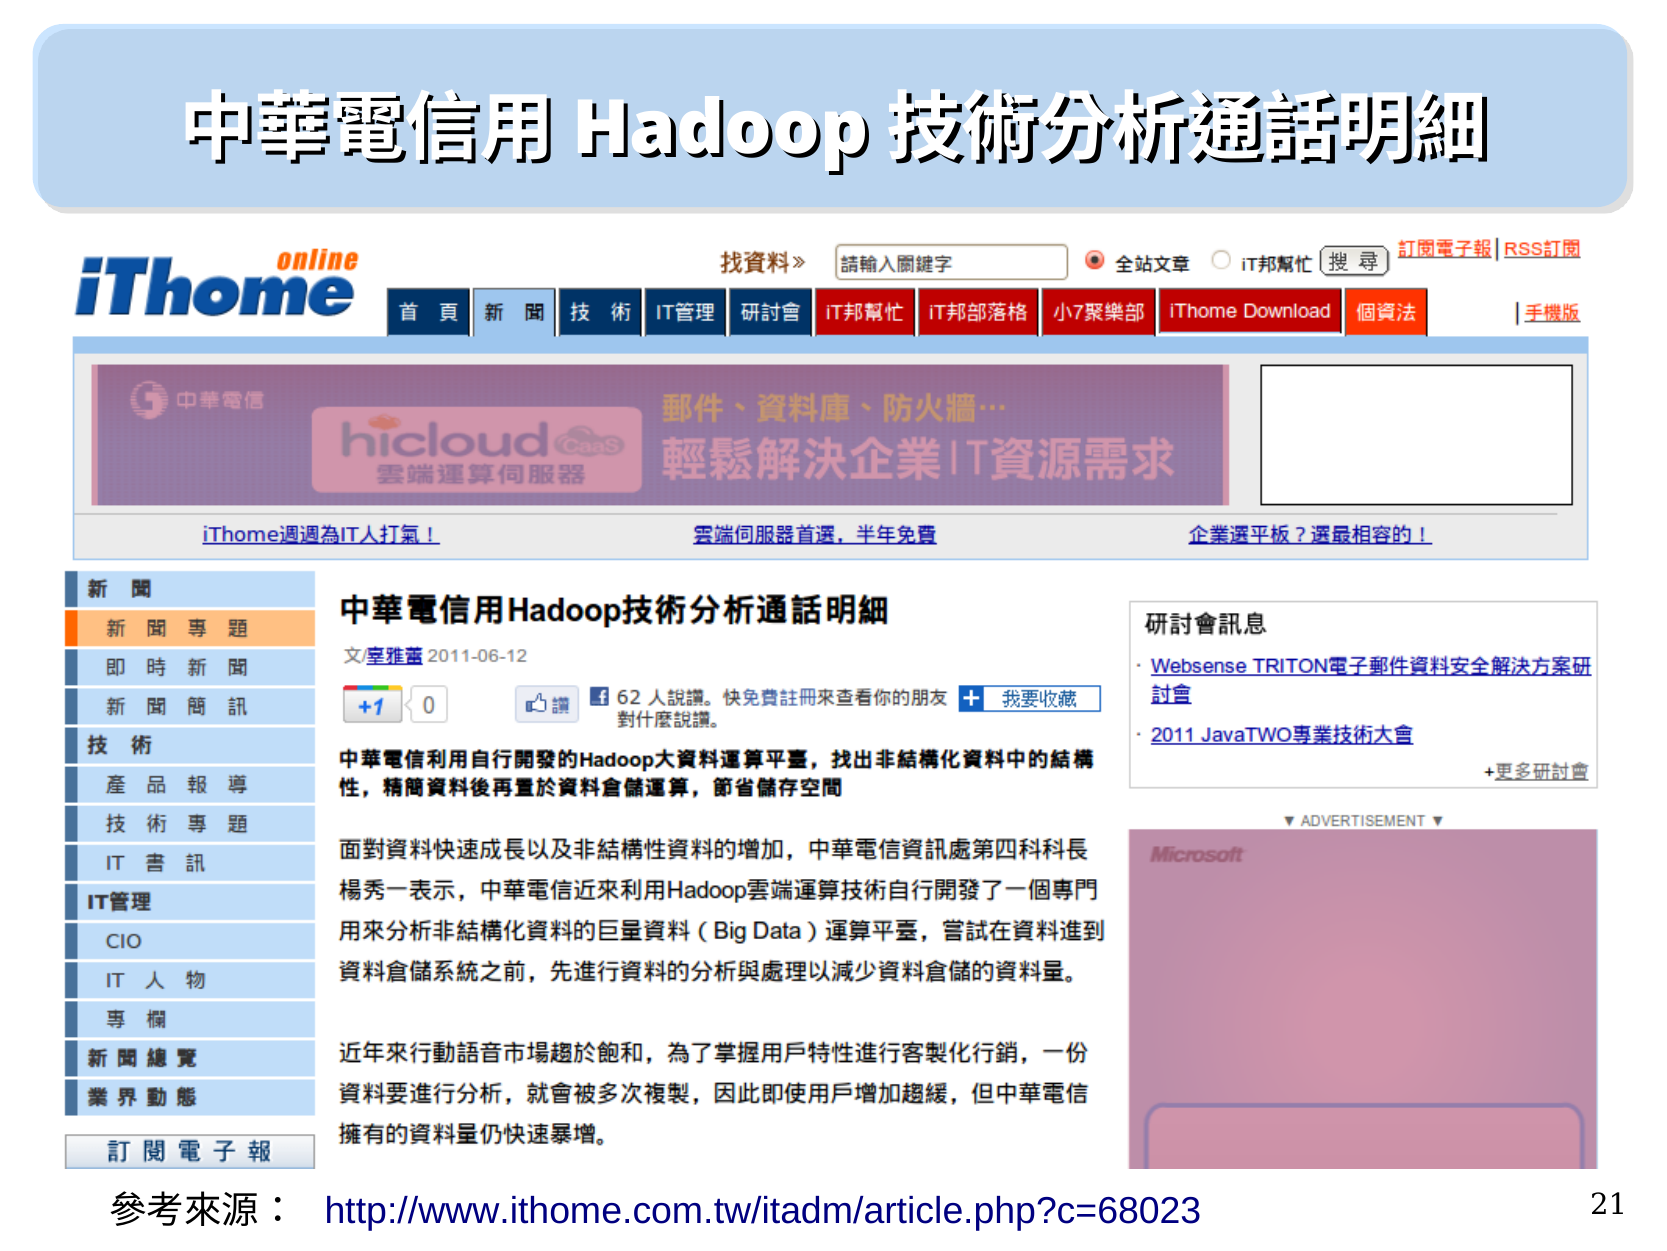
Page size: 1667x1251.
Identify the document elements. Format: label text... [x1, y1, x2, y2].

text_box 參考來源： http://www.ithome.com.tw/itadm/article.php?c=68023 [94, 1178, 1571, 1238]
title 中華電信用Hadoop技術分析通話明細 [125, 73, 1542, 183]
text_box [32, 23, 1628, 208]
picture [34, 235, 1631, 1169]
